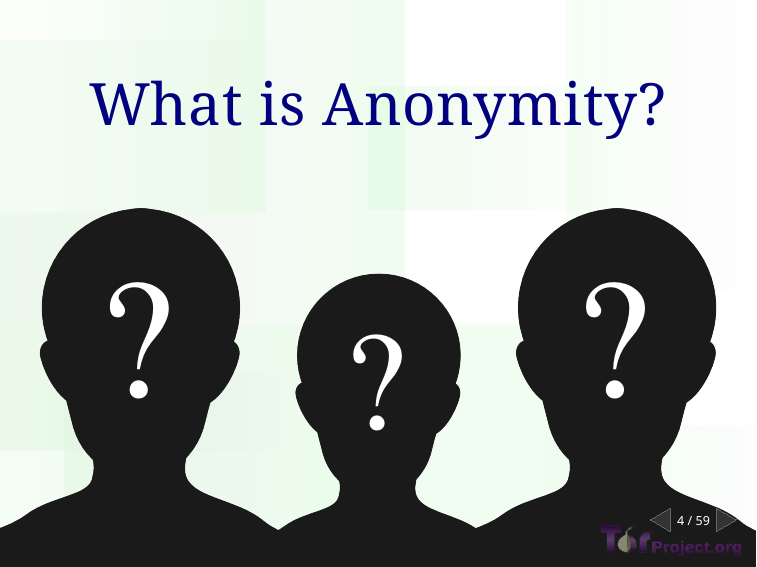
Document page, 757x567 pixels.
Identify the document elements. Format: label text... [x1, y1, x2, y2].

picture [0, 0, 757, 567]
text_box What is Anonymity? [40, 41, 716, 164]
text_box <number> / 59 [618, 504, 756, 555]
